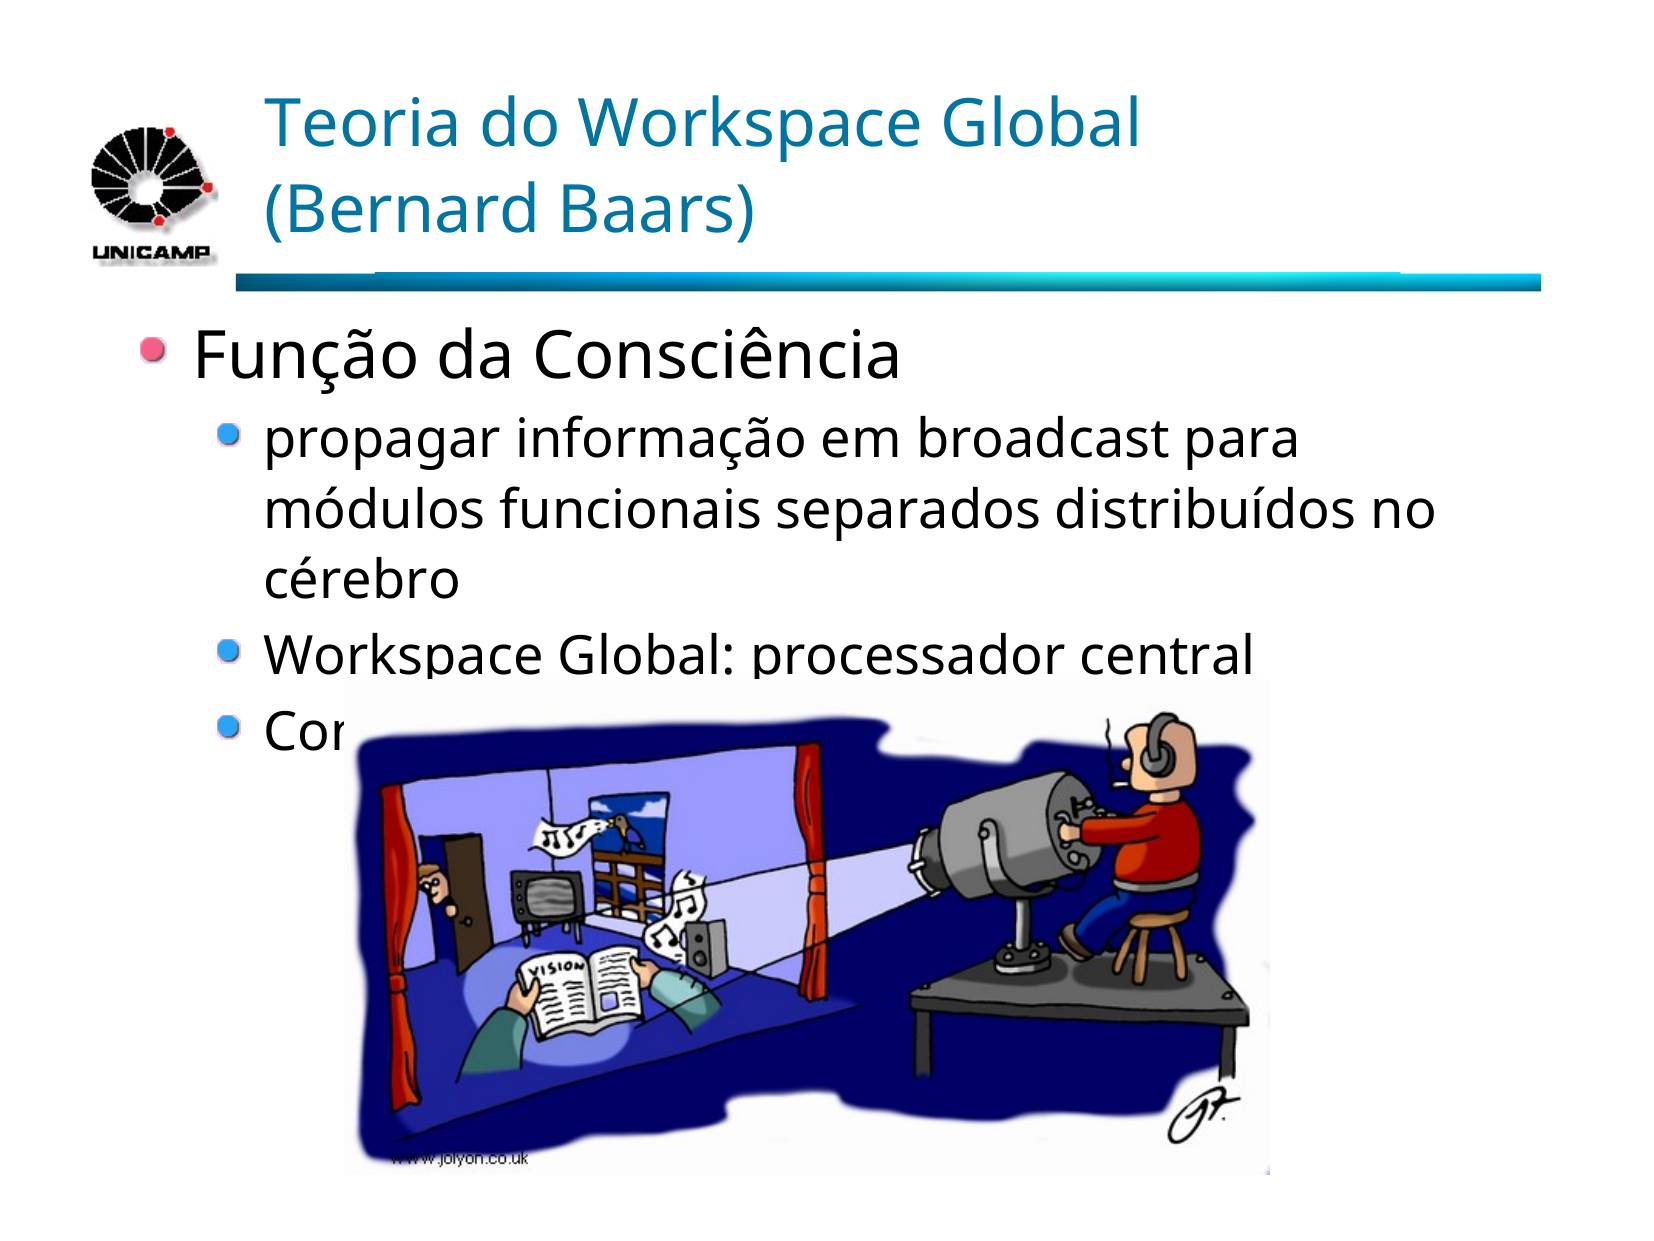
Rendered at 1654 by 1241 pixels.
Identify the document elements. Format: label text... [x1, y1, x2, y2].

picture [125, 272, 1654, 295]
list Função da Consciência propagar informação em broadcast para módulos funcionais separados distribuídos no cérebro Workspace Global: processador central Consciência como um teatro [121, 309, 1534, 1182]
picture [344, 679, 1270, 1175]
title Teoria do Workspace Global (Bernard Baars) [264, 42, 1534, 250]
